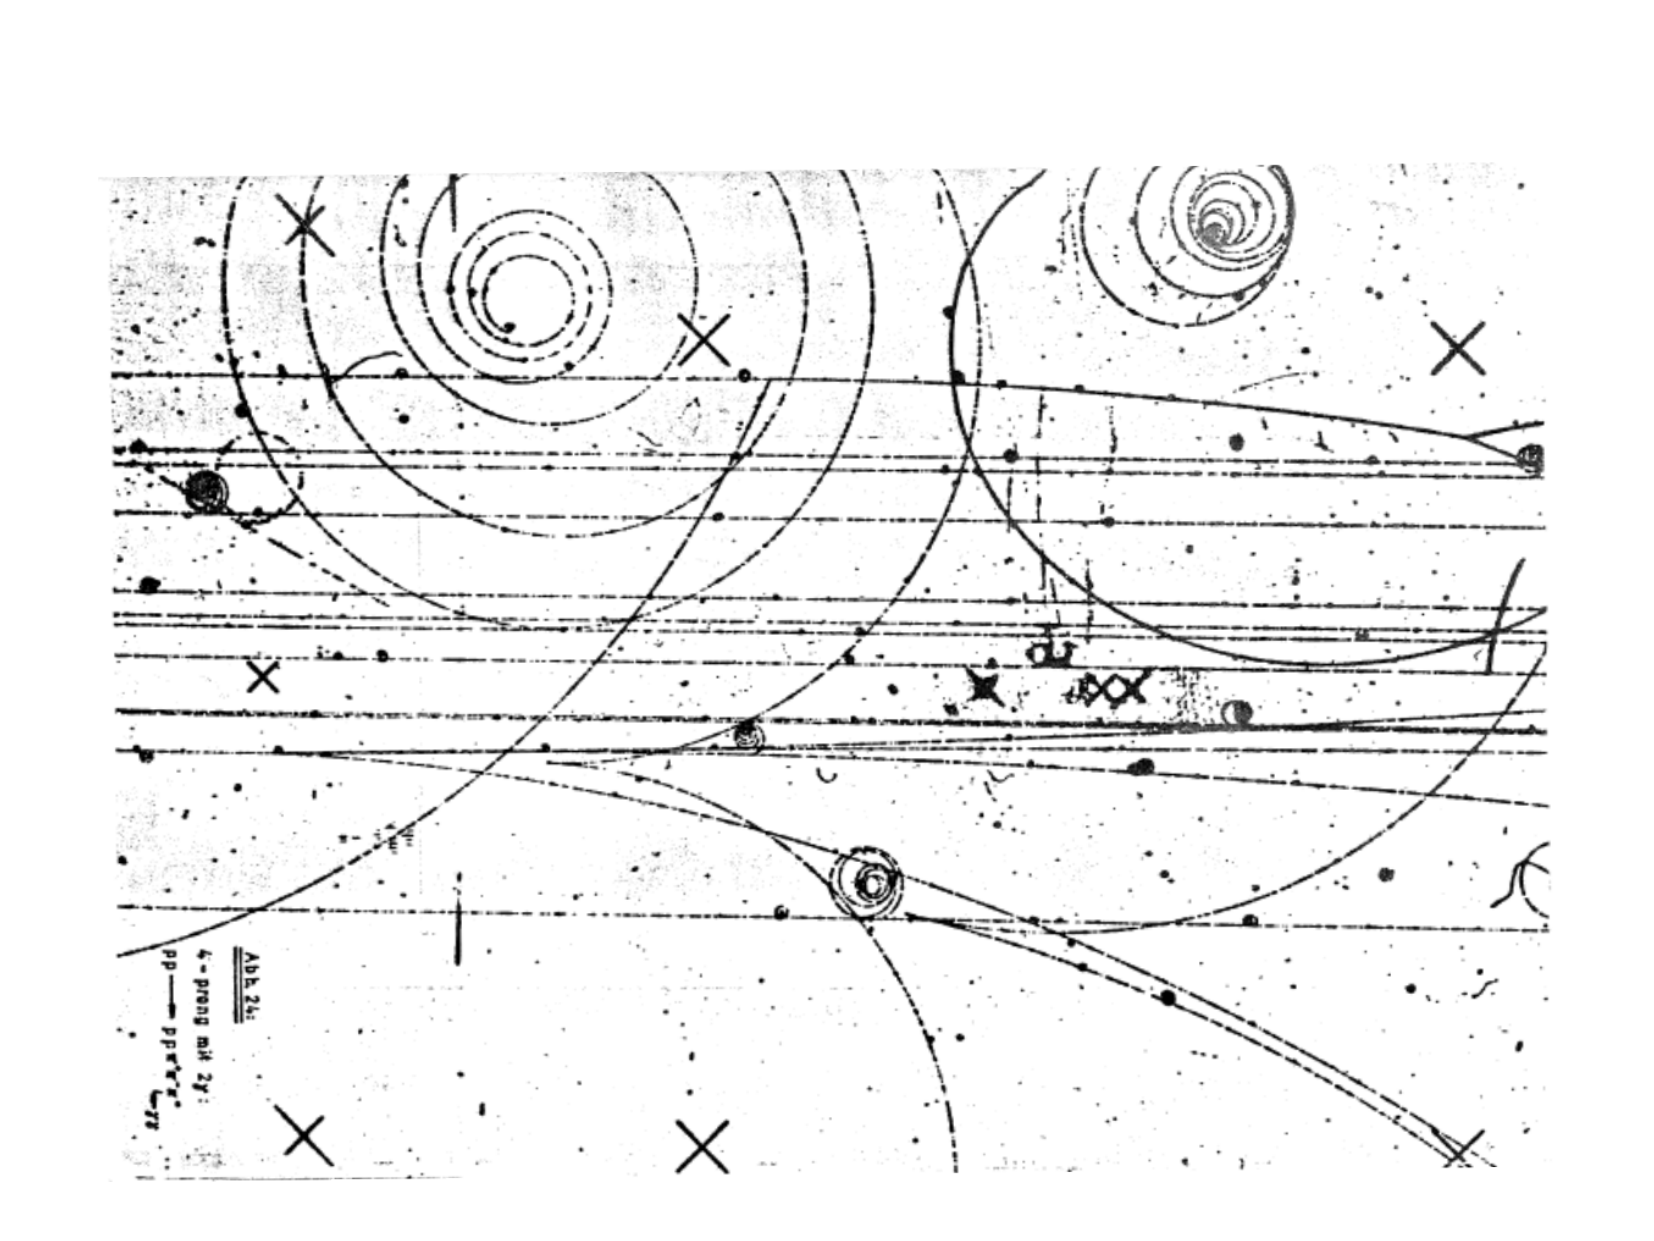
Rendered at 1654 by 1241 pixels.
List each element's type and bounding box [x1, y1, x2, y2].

picture [97, 162, 1557, 1182]
